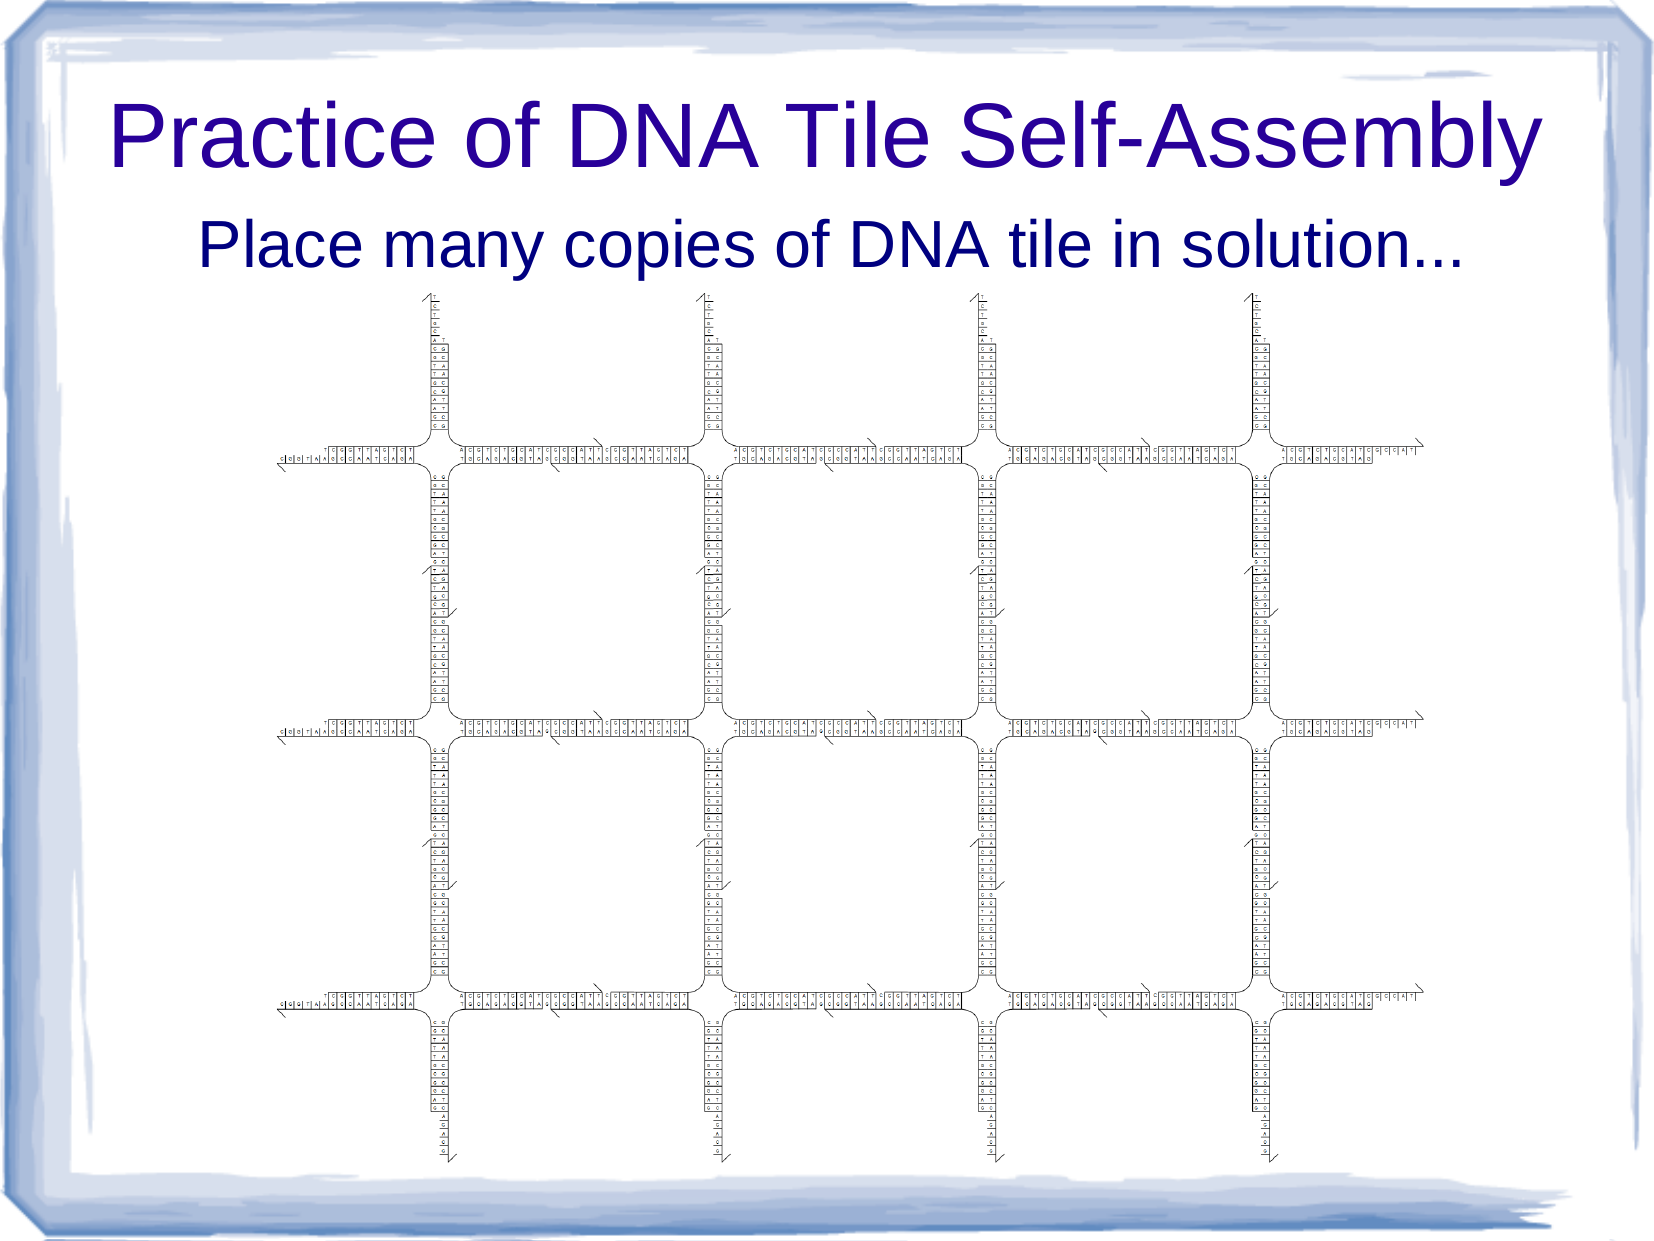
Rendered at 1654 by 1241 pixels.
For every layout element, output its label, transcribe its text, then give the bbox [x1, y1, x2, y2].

title Practice of DNA Tile Self-Assembly [82, 31, 1571, 239]
list Place many copies of DNA tile in solution... [94, 206, 1571, 325]
picture [0, 0, 1654, 1241]
